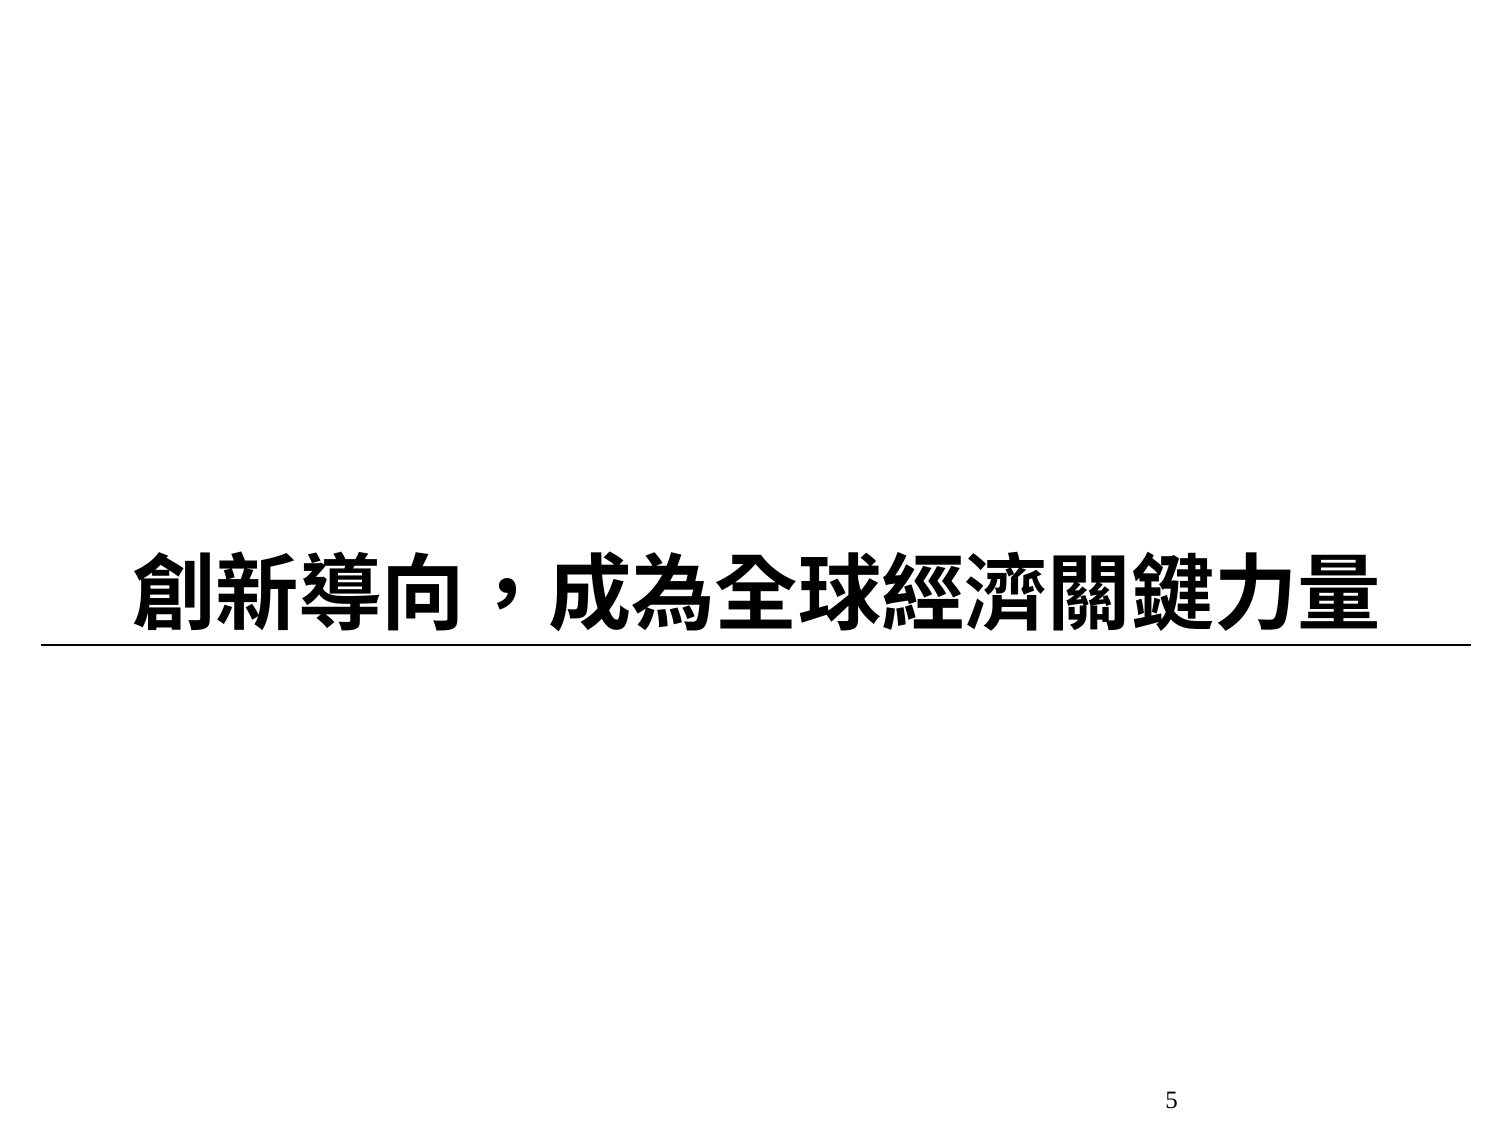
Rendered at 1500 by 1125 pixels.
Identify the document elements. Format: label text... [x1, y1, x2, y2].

text_box 創新導向，成為全球經濟關鍵力量 [117, 532, 1396, 644]
